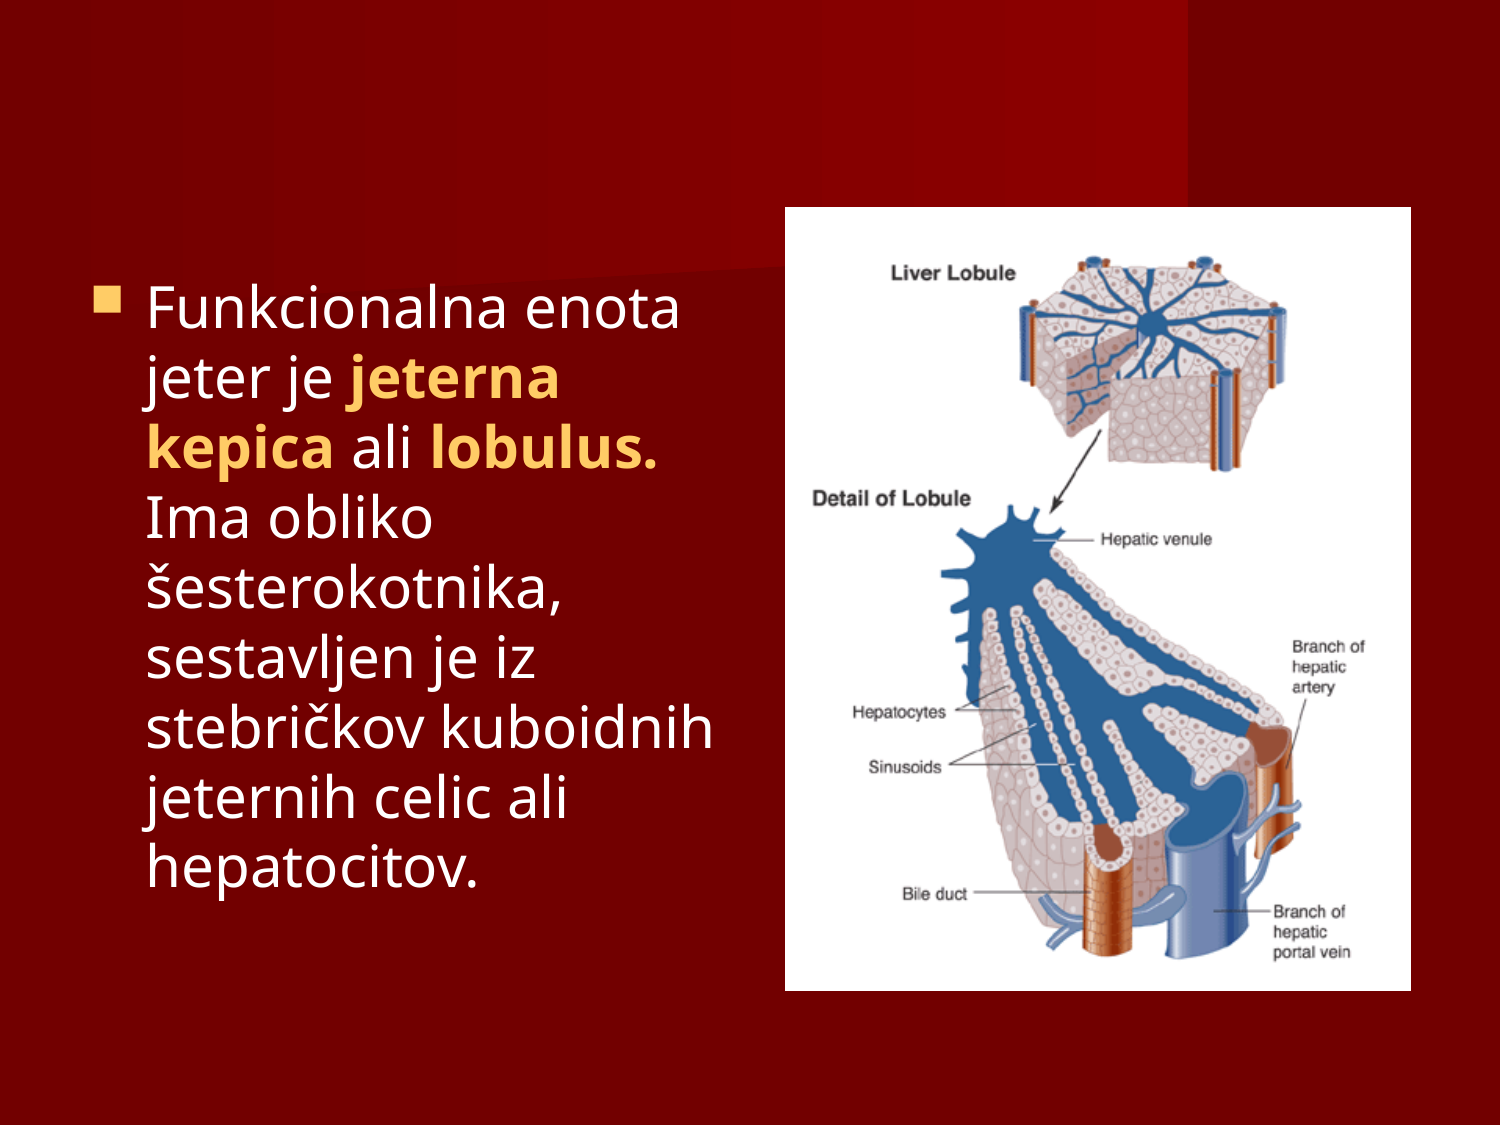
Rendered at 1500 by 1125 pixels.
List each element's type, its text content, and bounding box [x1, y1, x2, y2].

text_box Funkcionalna enota jeter je jeterna kepica ali lobulus. Ima obliko šesterokotnika, sestavljen je iz stebričkov kuboidnih jeternih celic ali hepatocitov. [74, 262, 738, 1000]
picture [785, 207, 1411, 991]
